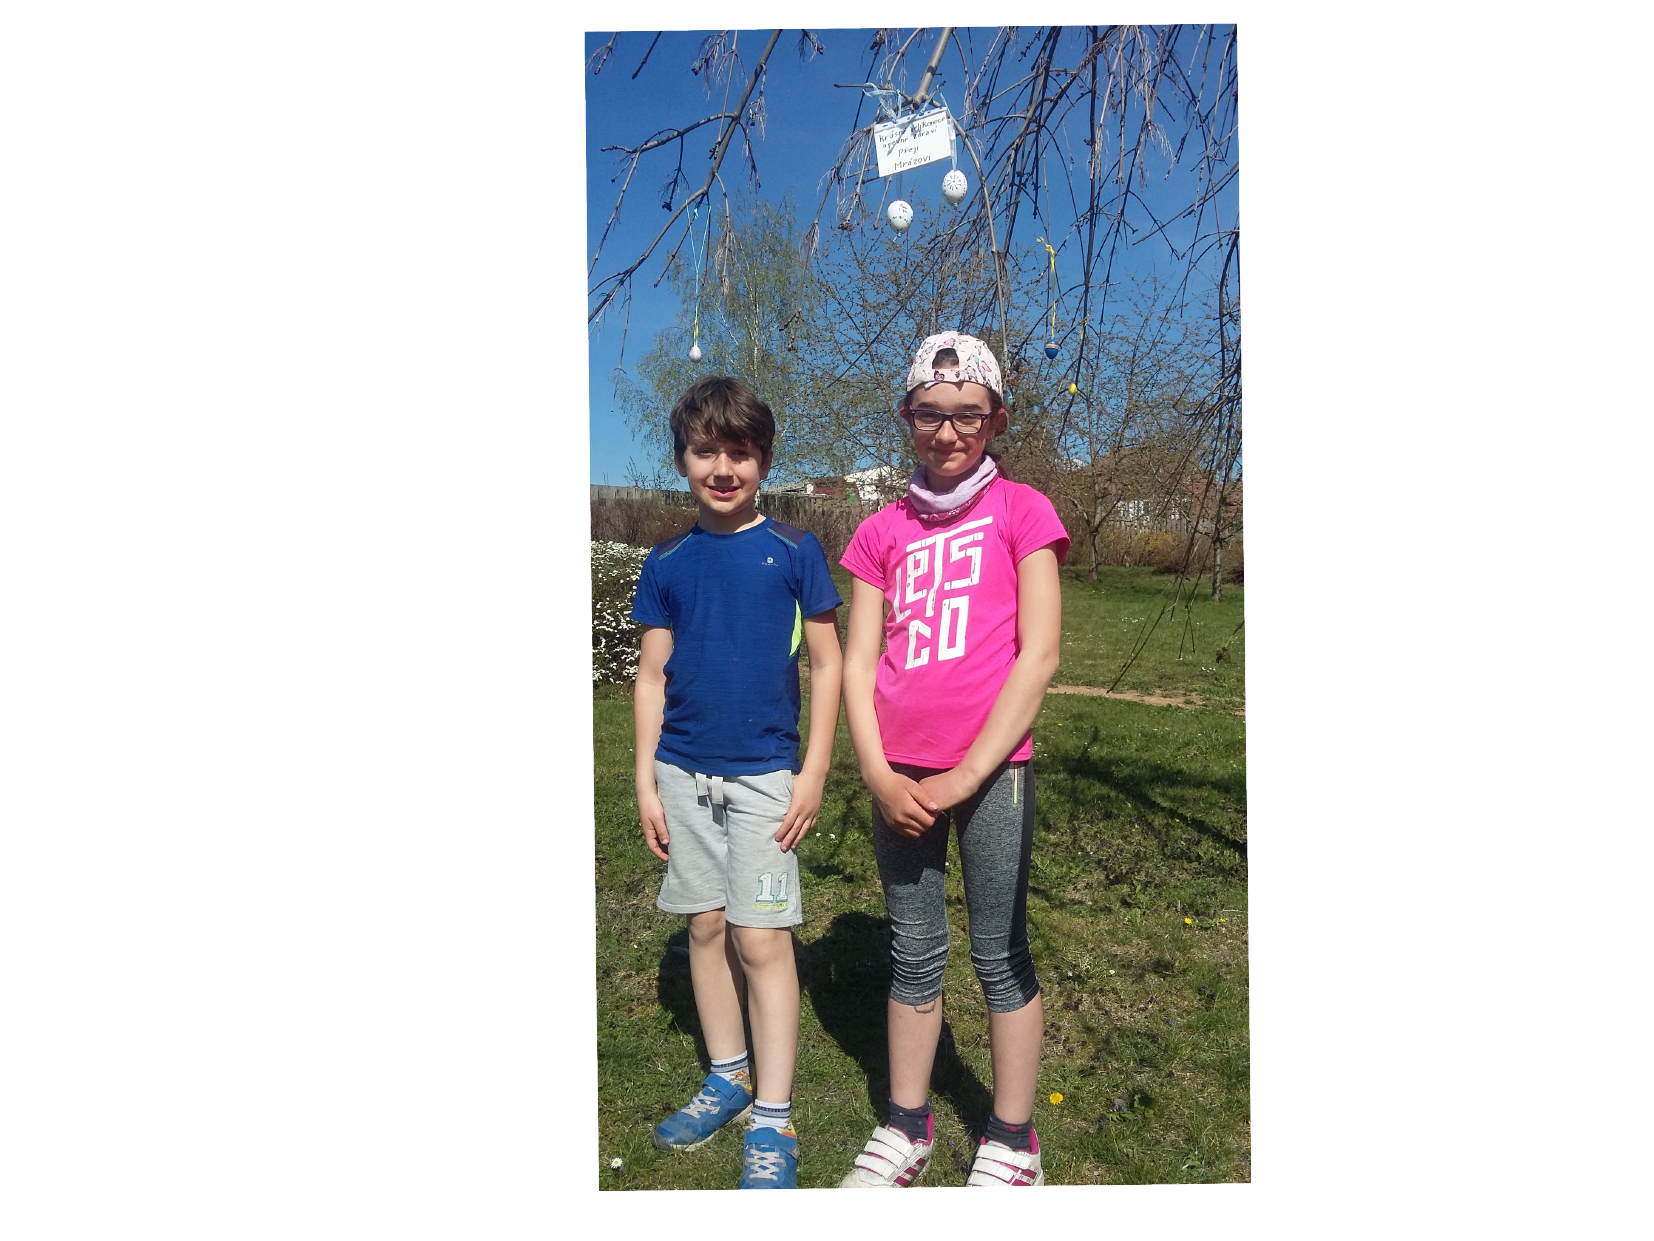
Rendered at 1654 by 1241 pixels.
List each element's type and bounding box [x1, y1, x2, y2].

picture [584, 23, 1251, 1191]
